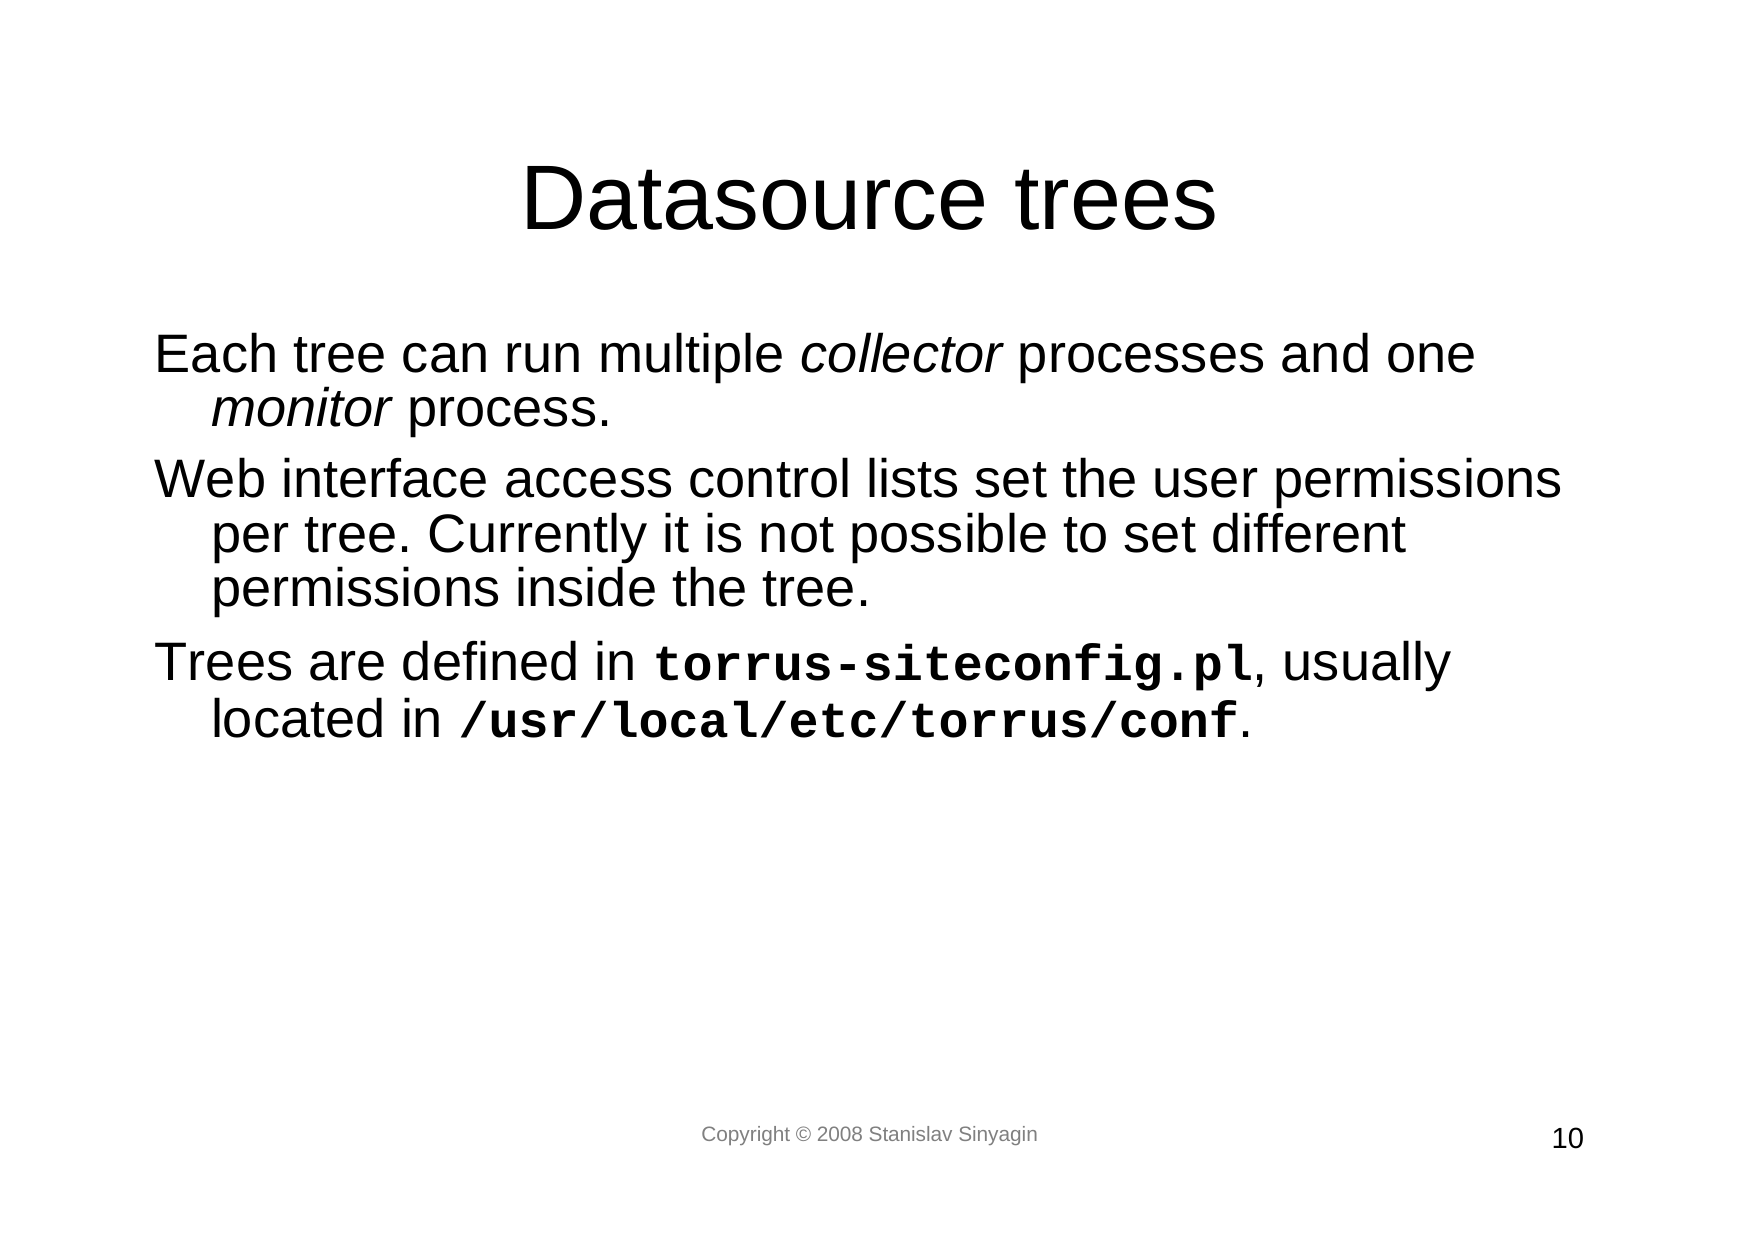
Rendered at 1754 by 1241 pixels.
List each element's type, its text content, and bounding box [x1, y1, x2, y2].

title Datasource trees [140, 96, 1599, 299]
list Each tree can run multiple collector processes and one monitor process. Web interface access control lists set the user permissions per tree. Currently it is not possible to set different permissions inside the tree. Trees are defined in torrus-siteconfig.pl, usually located in /usr/local/etc/torrus/conf. [140, 320, 1599, 1077]
